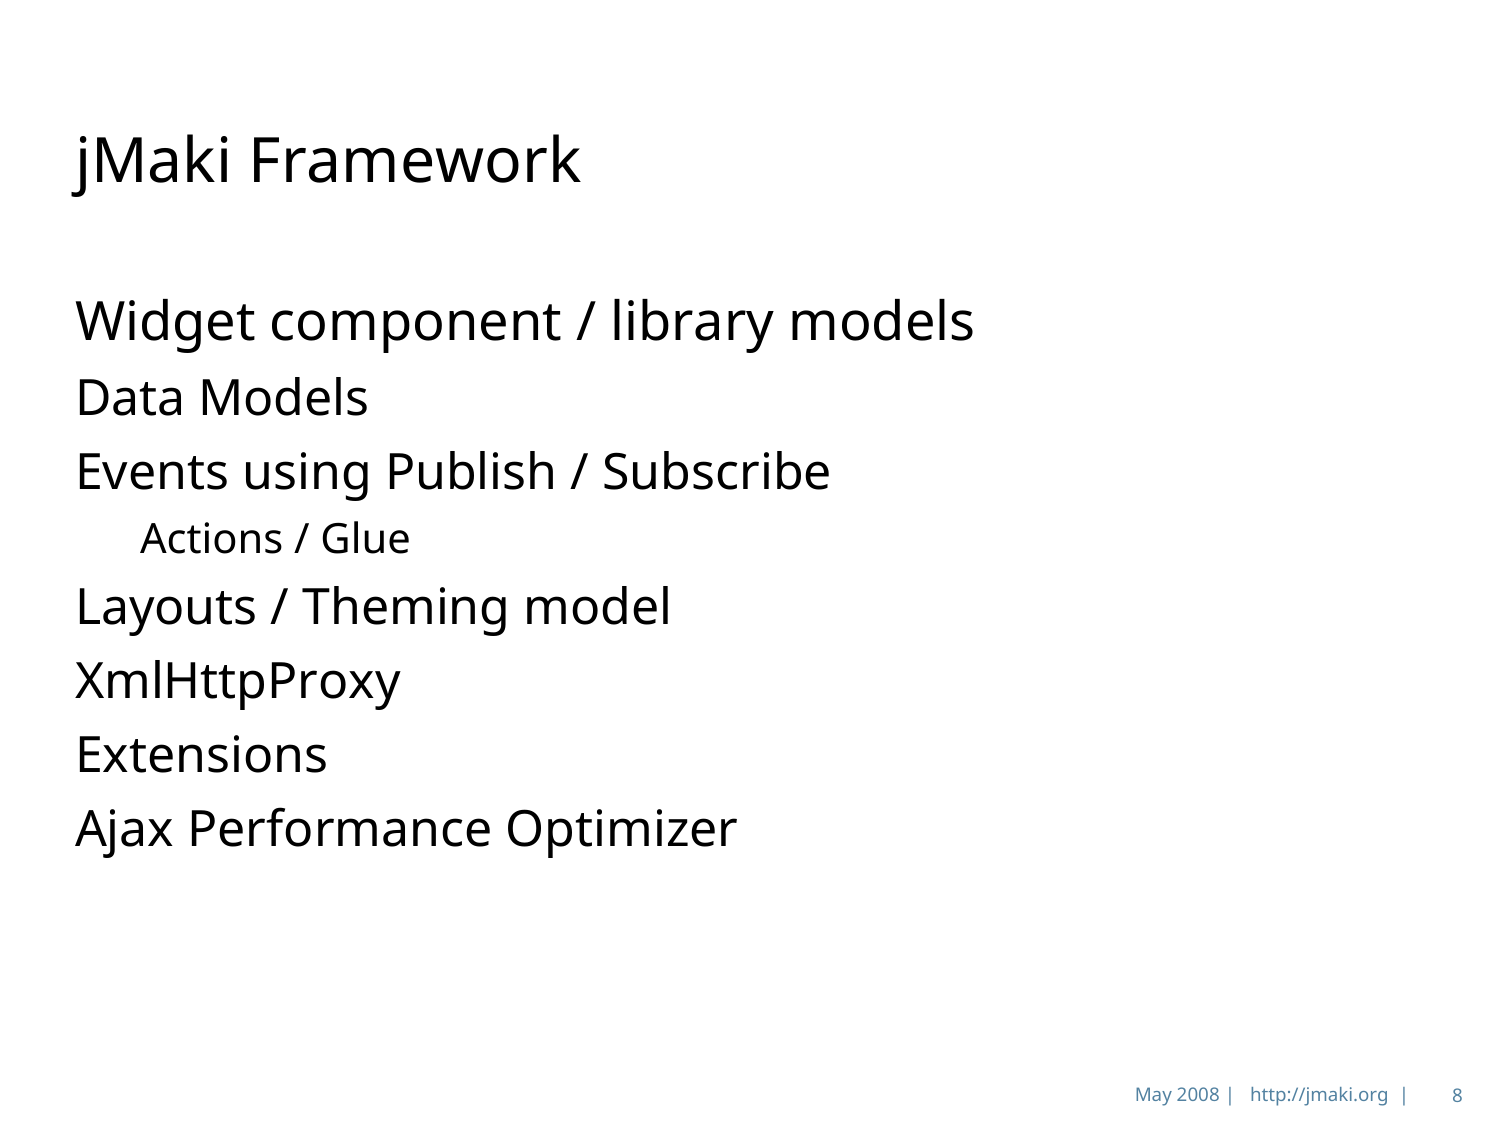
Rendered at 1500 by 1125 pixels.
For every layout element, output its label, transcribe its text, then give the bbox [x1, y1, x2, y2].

title jMaki Framework [75, 124, 1426, 287]
list Widget component / library models Data Models Events using Publish / Subscribe Actions / Glue Layouts / Theming model XmlHttpProxy Extensions Ajax Performance Optimizer [75, 287, 1426, 1005]
